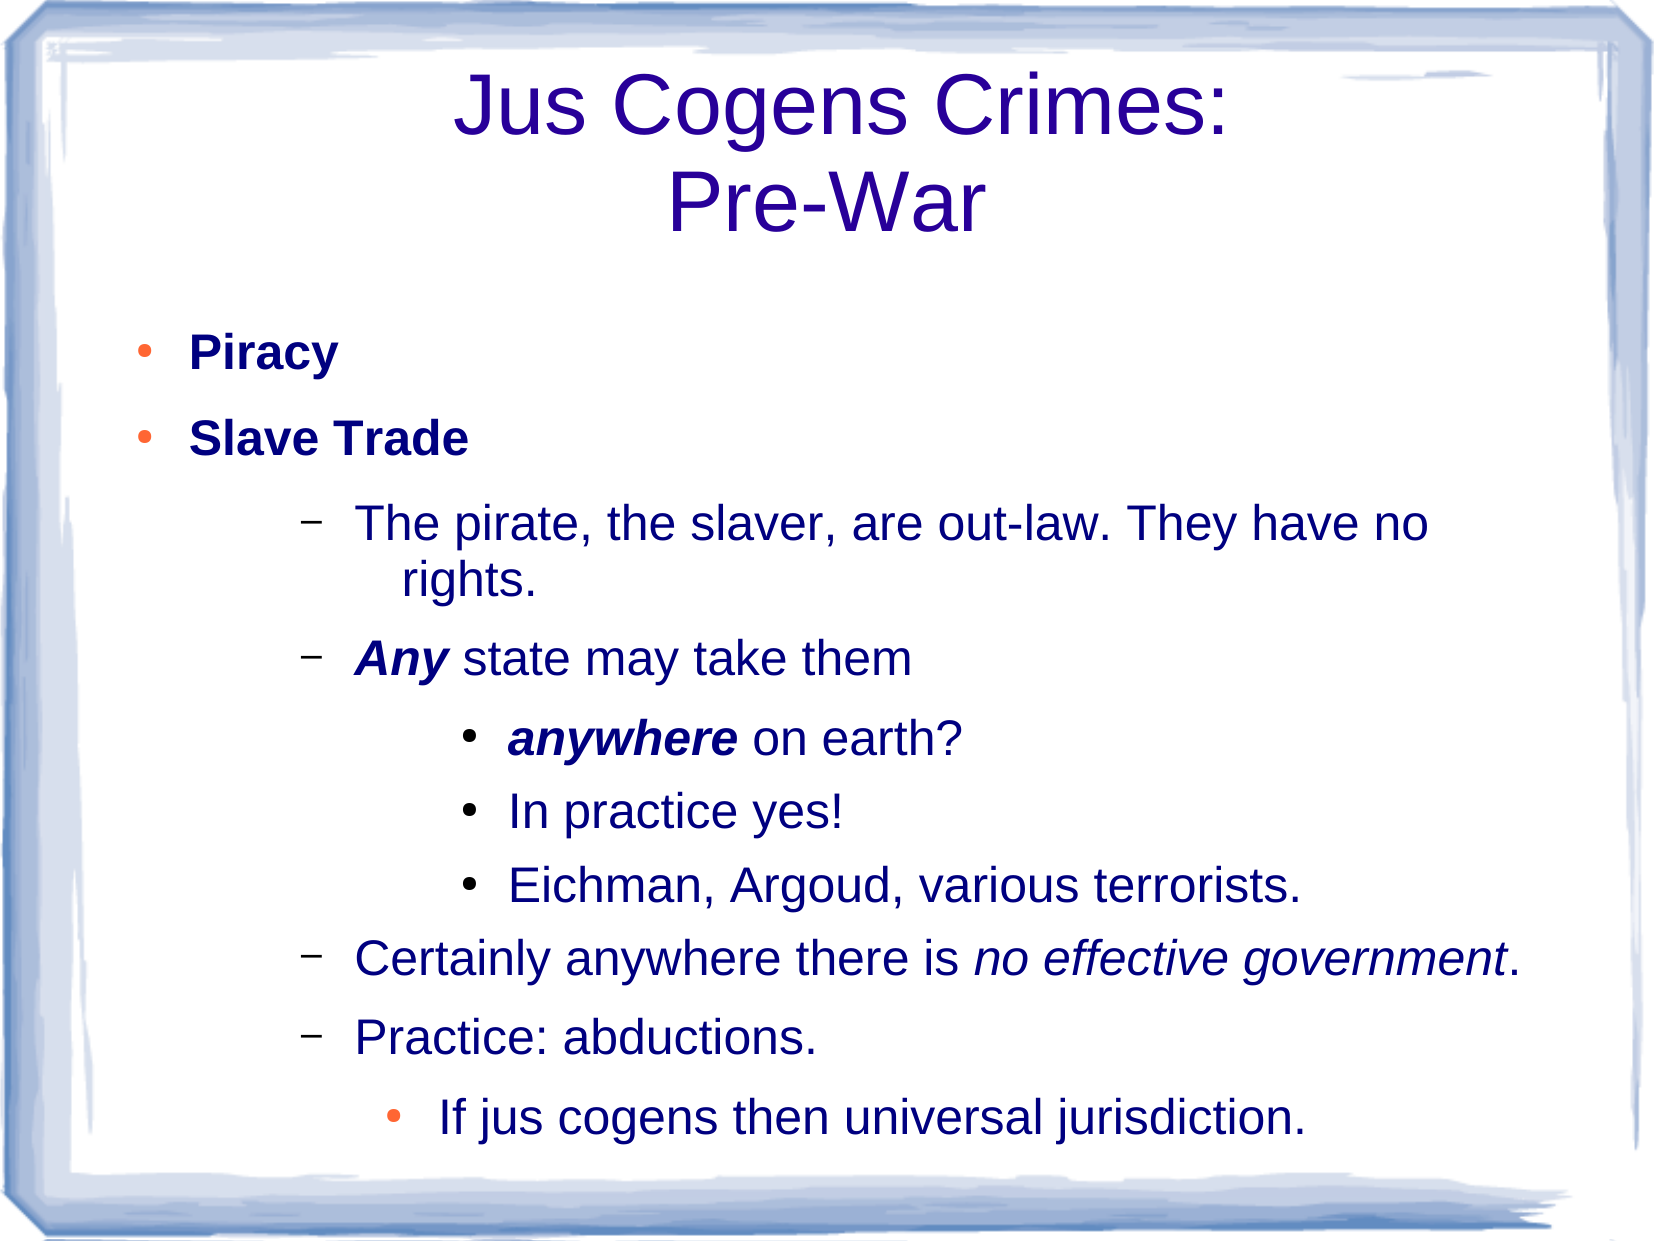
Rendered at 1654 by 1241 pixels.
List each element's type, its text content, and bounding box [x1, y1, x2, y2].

picture [0, 0, 1654, 1241]
title Jus Cogens Crimes: Pre-War [82, 49, 1571, 257]
list Piracy Slave Trade The pirate, the slaver, are out-law. They have no rights. Any state may take them anywhere on earth? In practice yes! Eichman, Argoud, various terrorists. Certainly anywhere there is no effective government. Practice: abductions. If jus cogens then universal jurisdiction. [118, 324, 1571, 1151]
